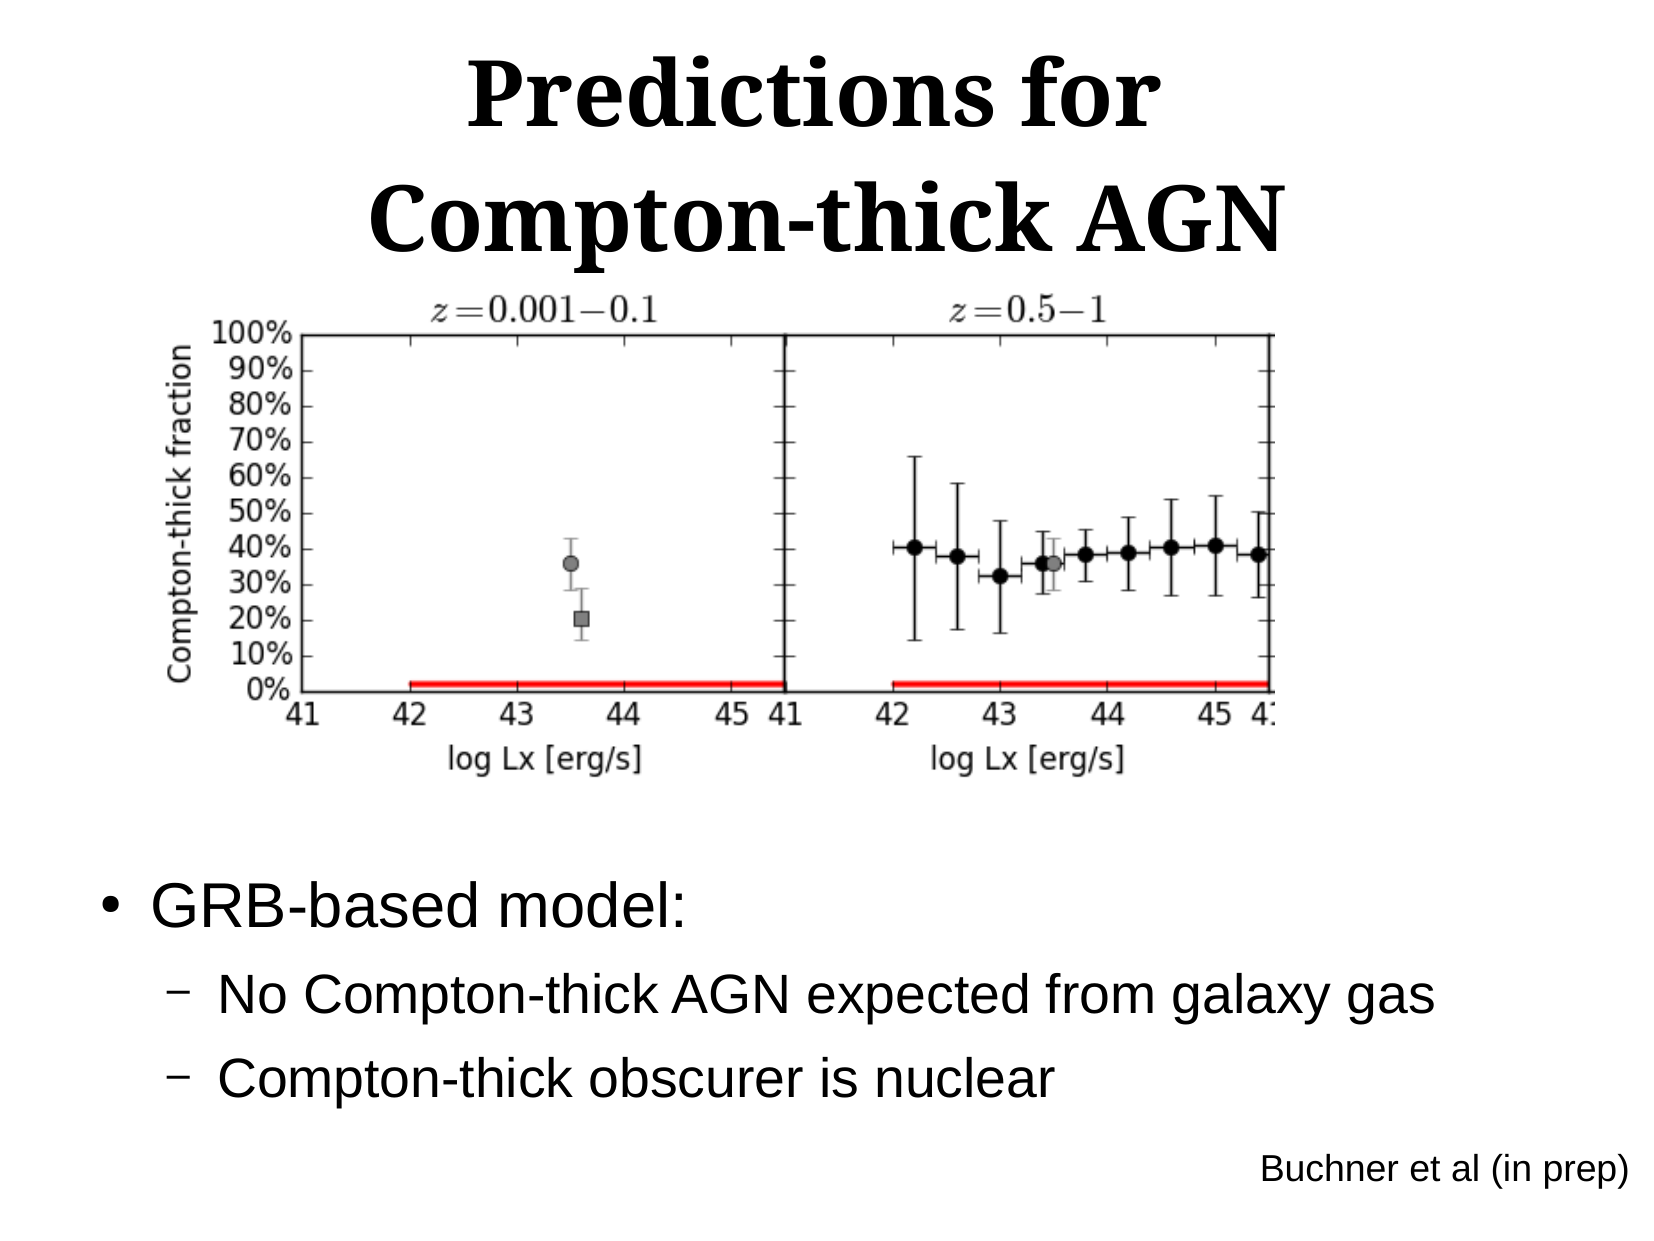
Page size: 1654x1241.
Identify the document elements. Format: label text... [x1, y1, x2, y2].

picture [150, 276, 1276, 796]
list GRB-based model: No Compton-thick AGN expected from galaxy gas Compton-thick obscurer is nuclear [82, 870, 1571, 1111]
text_box Buchner et al (in prep) [1245, 1140, 1646, 1239]
title Predictions for Compton-thick AGN [82, 44, 1571, 262]
